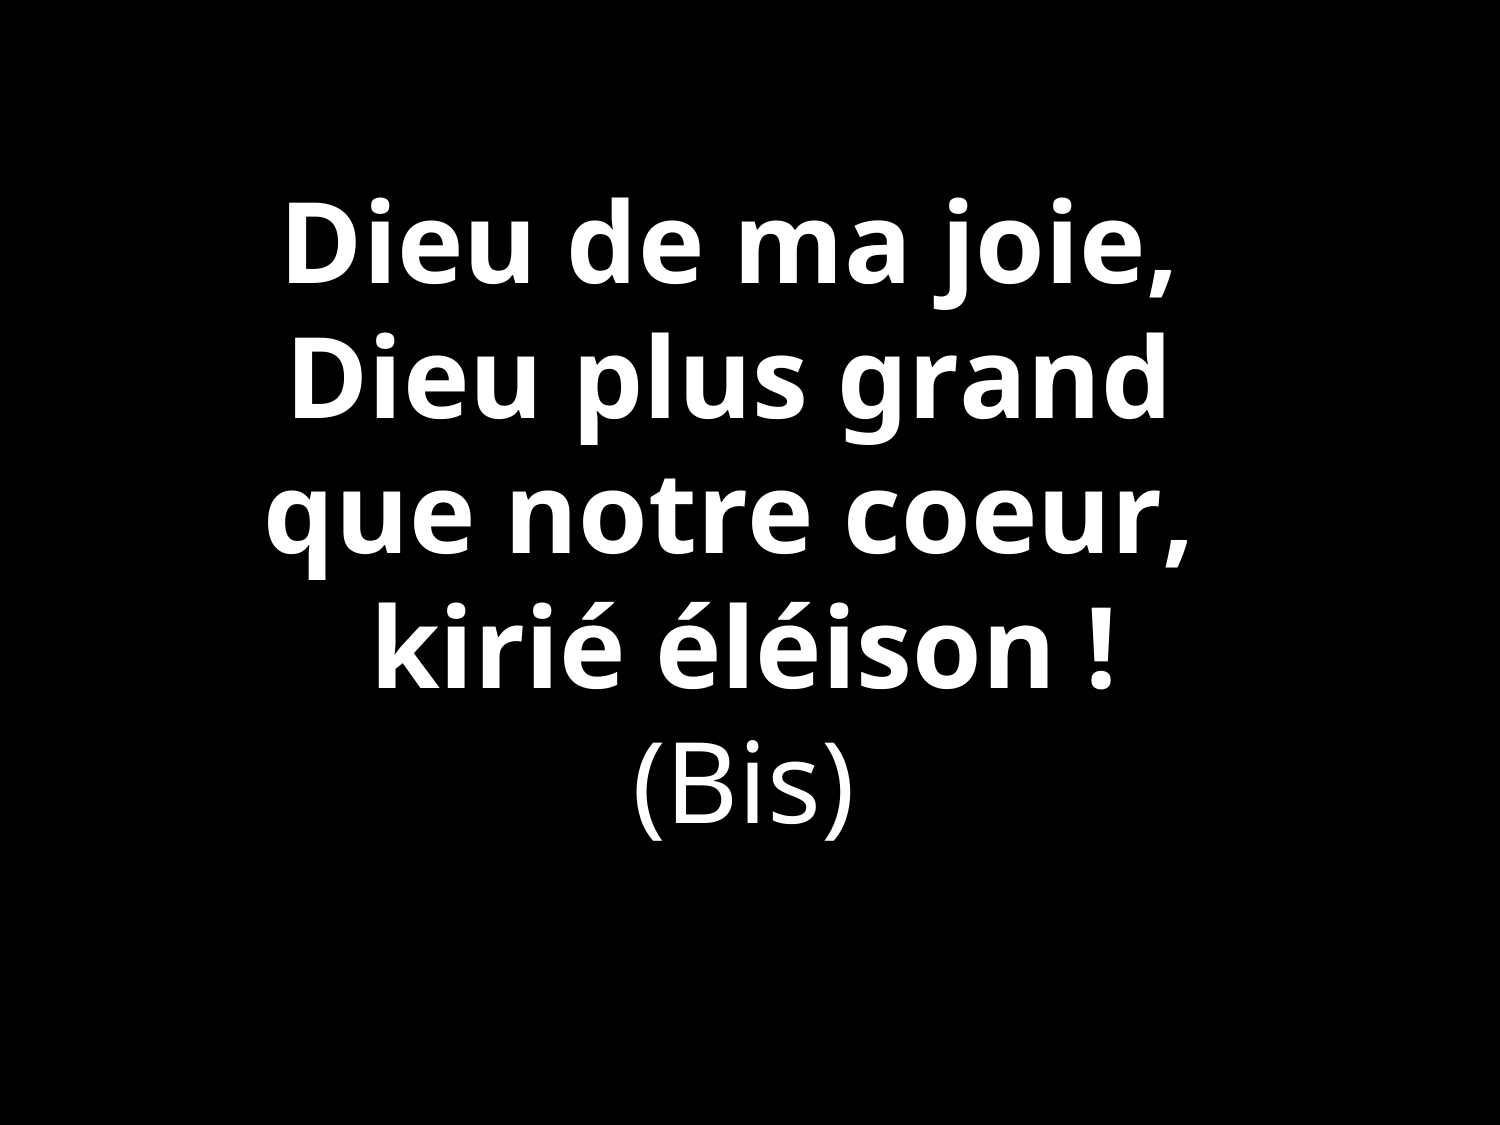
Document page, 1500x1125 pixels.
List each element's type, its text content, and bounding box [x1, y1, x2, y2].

text_box Dieu de ma joie, Dieu plus grand que notre coeur, kirié éléison ! (Bis) [29, 66, 1459, 591]
